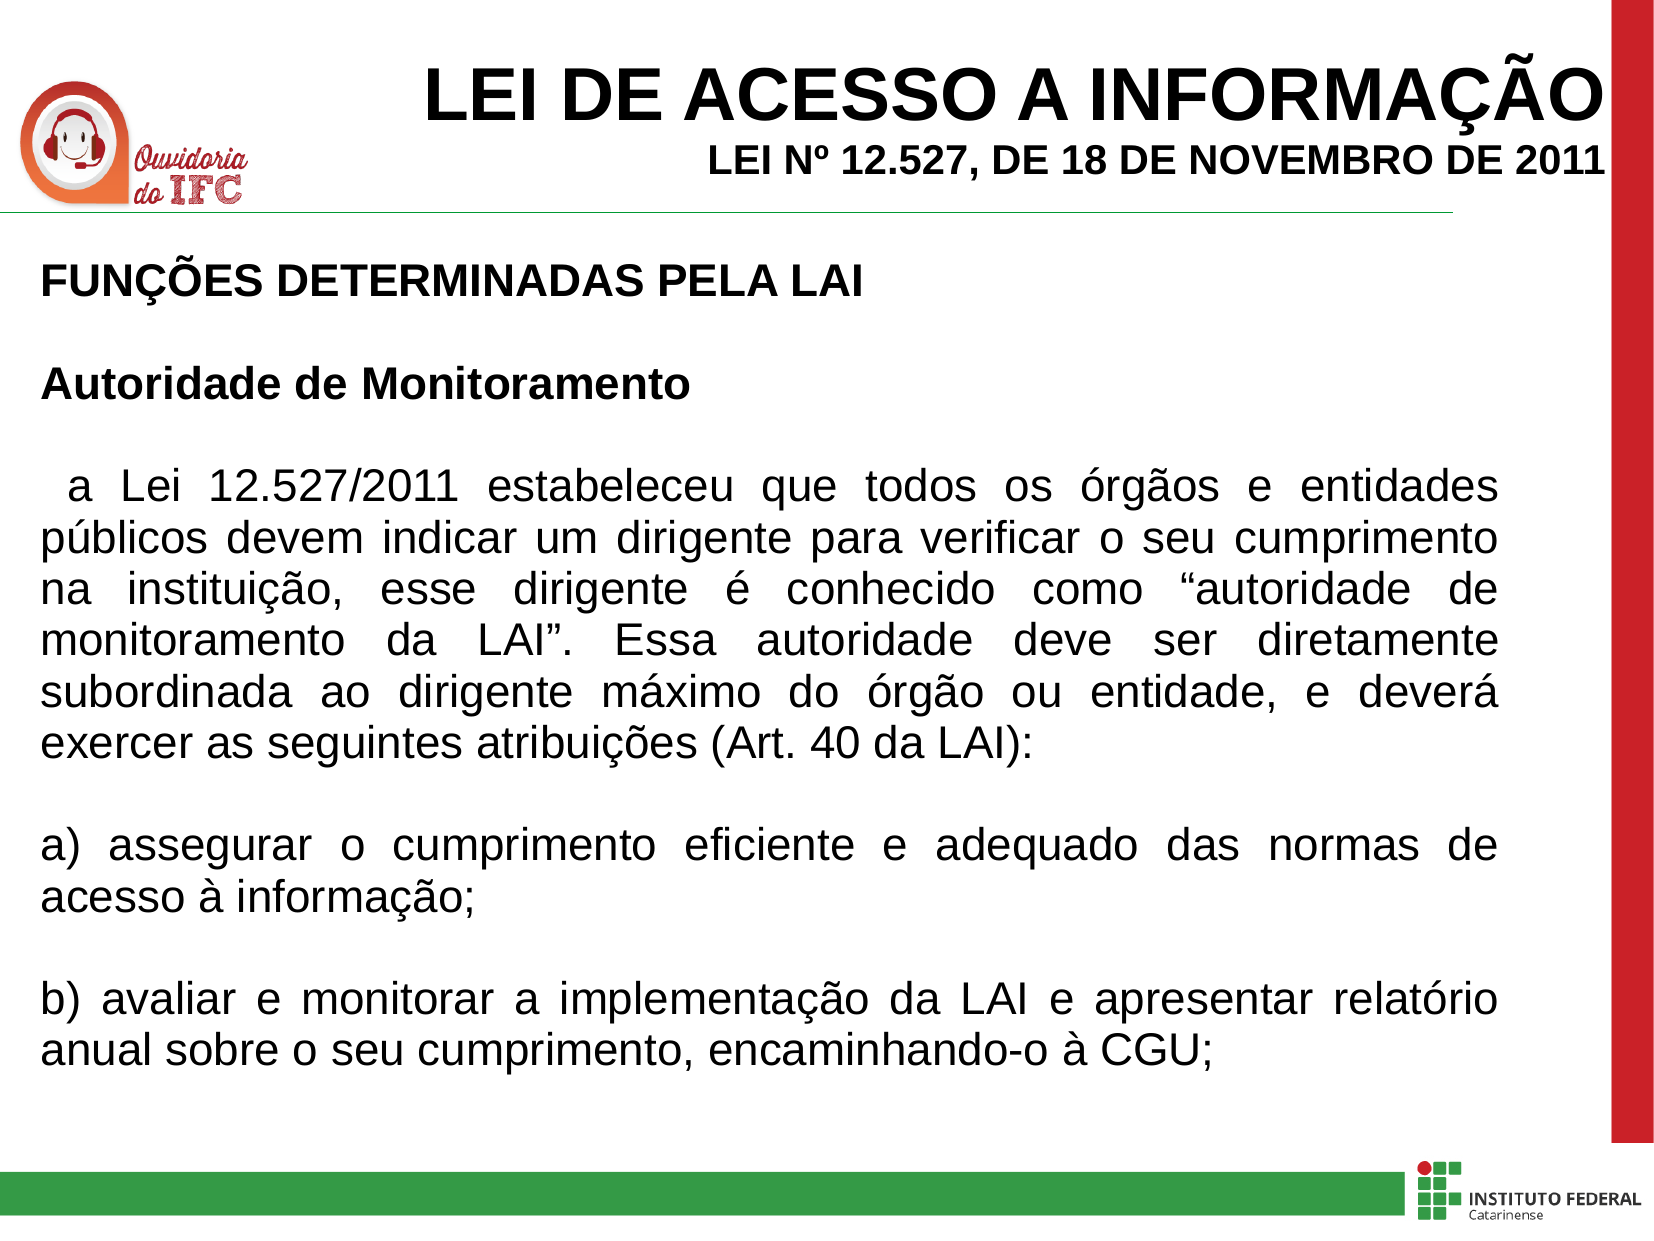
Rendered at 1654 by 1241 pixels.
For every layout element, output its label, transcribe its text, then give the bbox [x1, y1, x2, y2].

subtitle [1516, 248, 1585, 1241]
text_box FUNÇÕES DETERMINADAS PELA LAI Autoridade de Monitoramento a Lei 12.527/2011 estabeleceu que todos os órgãos e entidades públicos devem indicar um dirigente para verificar o seu cumprimento na instituição, esse dirigente é conhecido como “autoridade de monitoramento da LAI”. Essa autoridade deve ser diretamente subordinada ao dirigente máximo do órgão ou entidade, e deverá exercer as seguintes atribuições (Art. 40 da LAI): a) assegurar o cumprimento eficiente e adequado das normas de acesso à informação; b) avaliar e monitorar a implementação da LAI e apresentar relatório anual sobre o seu cumprimento, encaminhando-o à CGU; [25, 248, 1516, 1241]
picture [0, 0, 1654, 1241]
title LEI DE ACESSO A INFORMAÇÃO LEI Nº 12.527, DE 18 DE NOVEMBRO DE 2011 [35, 35, 1607, 201]
